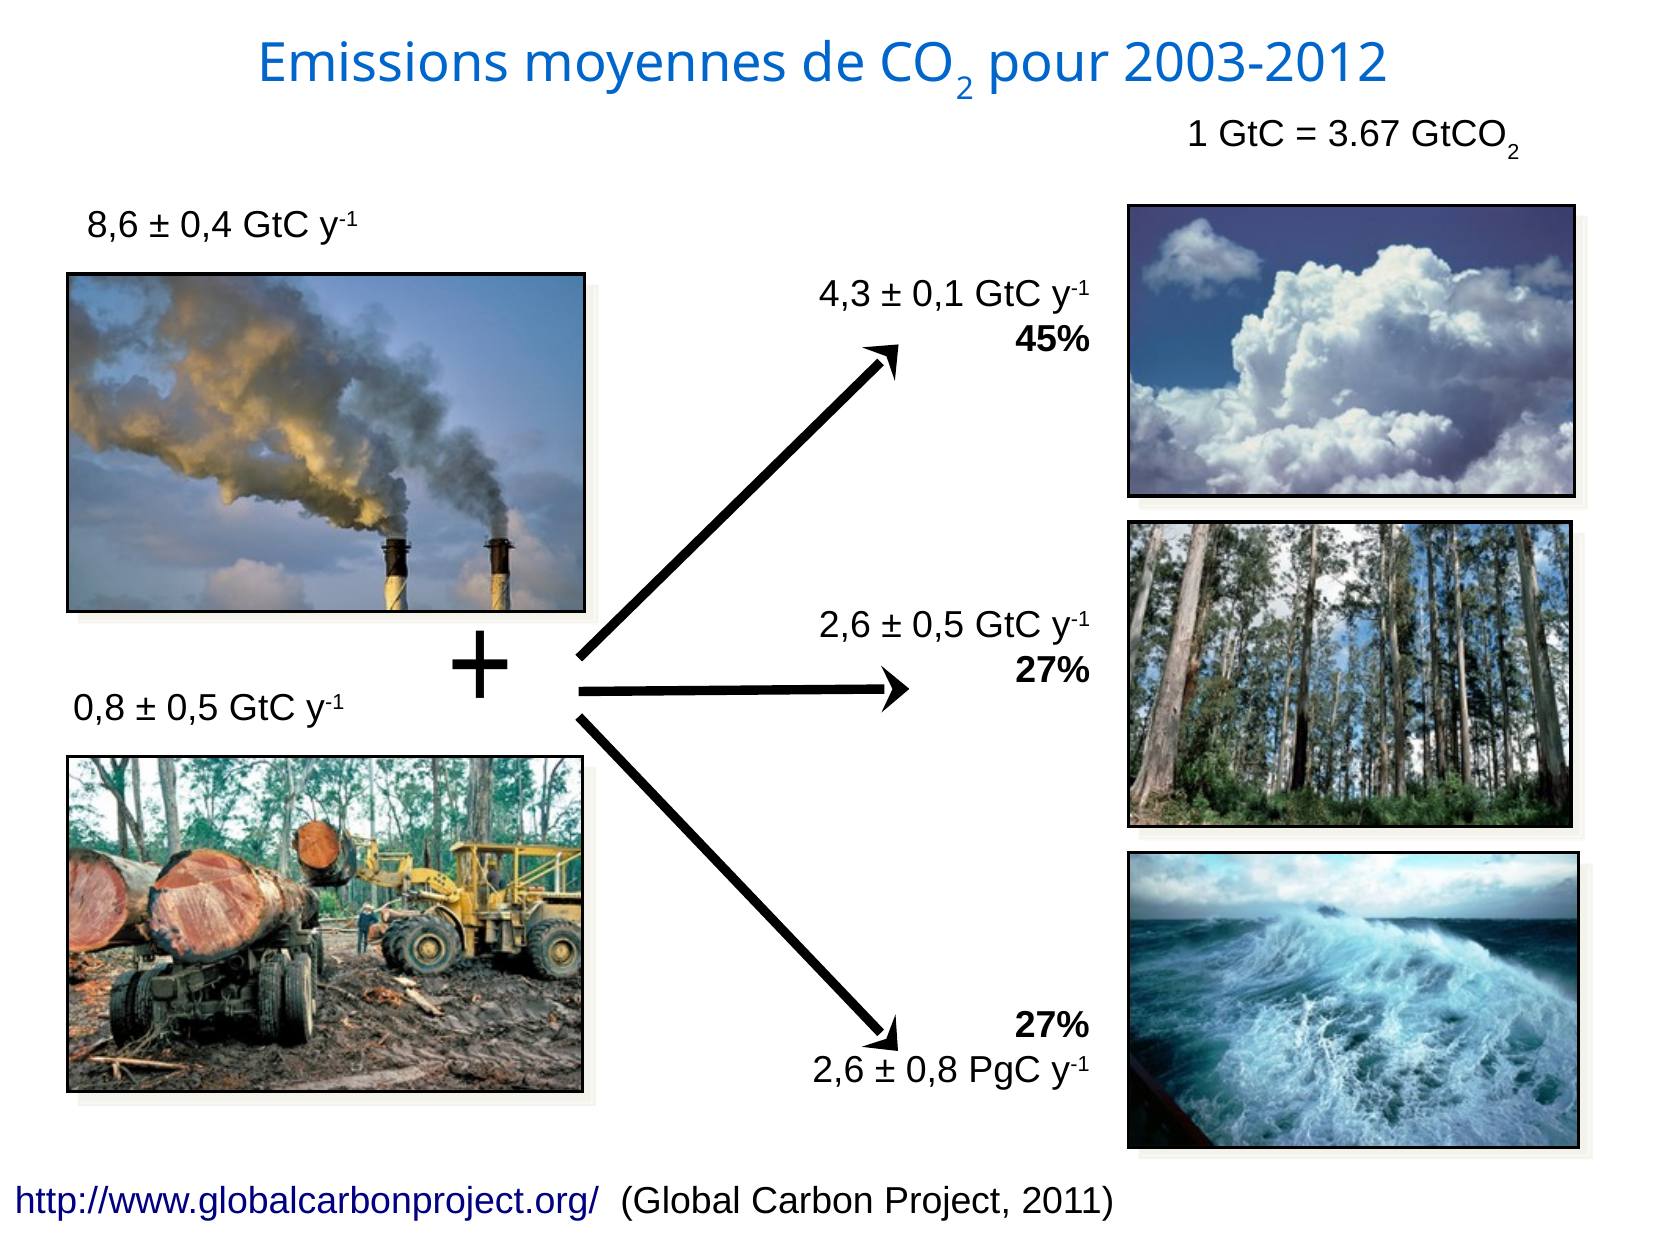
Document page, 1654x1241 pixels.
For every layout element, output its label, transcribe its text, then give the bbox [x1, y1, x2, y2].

text_box 27% 2,6 ± 0,8 PgC y-1 [797, 992, 1105, 1098]
text_box 0,8 ± 0,5 GtC y-1 [58, 675, 360, 736]
picture [1129, 206, 1573, 495]
text_box 1 GtC = 3.67 GtCO2 [1161, 105, 1639, 178]
title Emissions moyennes de CO2 pour 2003-2012 [82, 13, 1564, 120]
text_box http://www.globalcarbonproject.org/ (Global Carbon Project, 2011) [0, 1168, 1478, 1229]
text_box 8,6 ± 0,4 GtC y-1 [72, 192, 374, 254]
text_box + [432, 564, 528, 746]
picture [0, 217, 1654, 1240]
text_box 4,3 ± 0,1 GtC y-1 45% [803, 261, 1105, 368]
text_box 2,6 ± 0,5 GtC y-1 27% [803, 592, 1105, 698]
